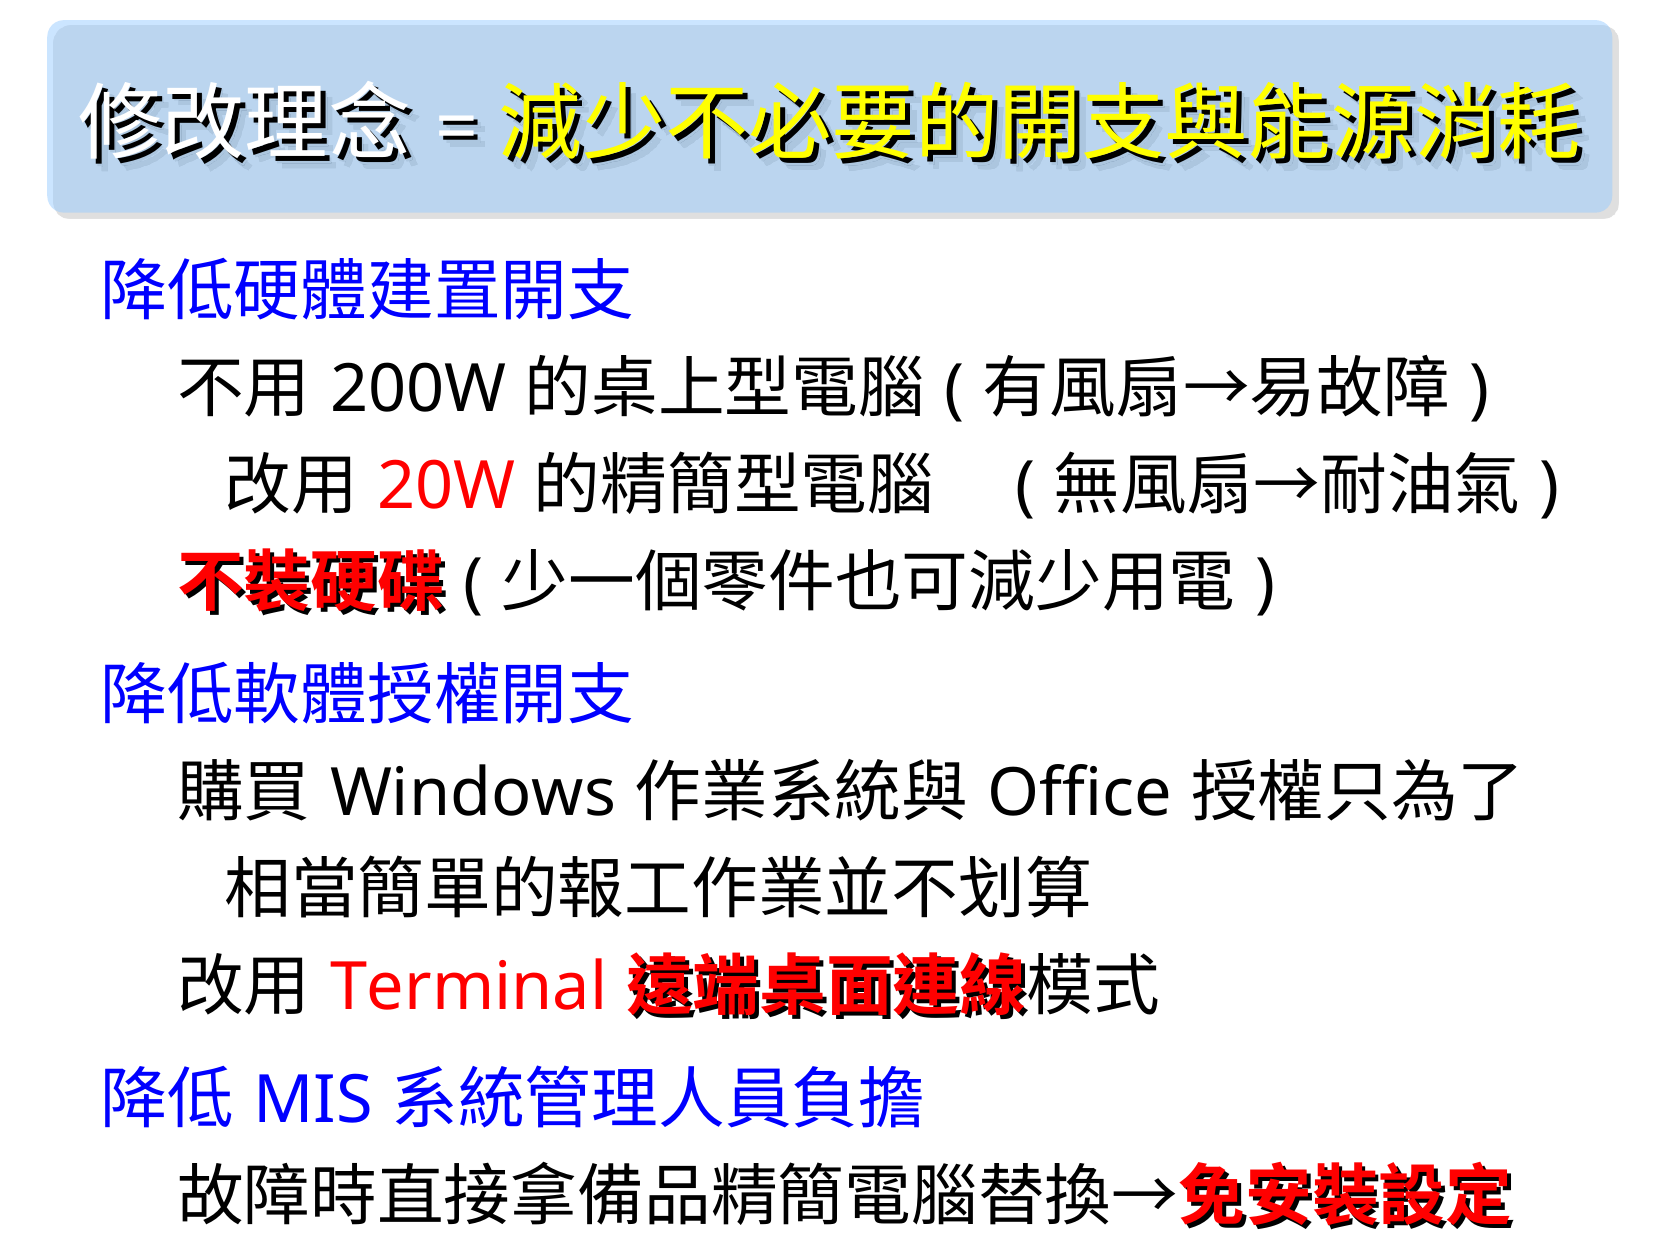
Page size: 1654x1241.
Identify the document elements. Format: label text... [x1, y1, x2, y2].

text_box 修改理念=減少不必要的開支與能源消耗 [47, 20, 1613, 213]
list 降低硬體建置開支 不用200W的桌上型電腦(有風扇→易故障)改用20W的精簡型電腦 (無風扇→耐油氣) 不裝硬碟(少一個零件也可減少用電) 降低軟體授權開支 購買Windows作業系統與Office授權只為了相當簡單的報工作業並不划算 改用Terminal遠端桌面連線模式 降低MIS系統管理人員負擔 故障時直接拿備品精簡電腦替換→免安裝設定 [82, 237, 1571, 1157]
